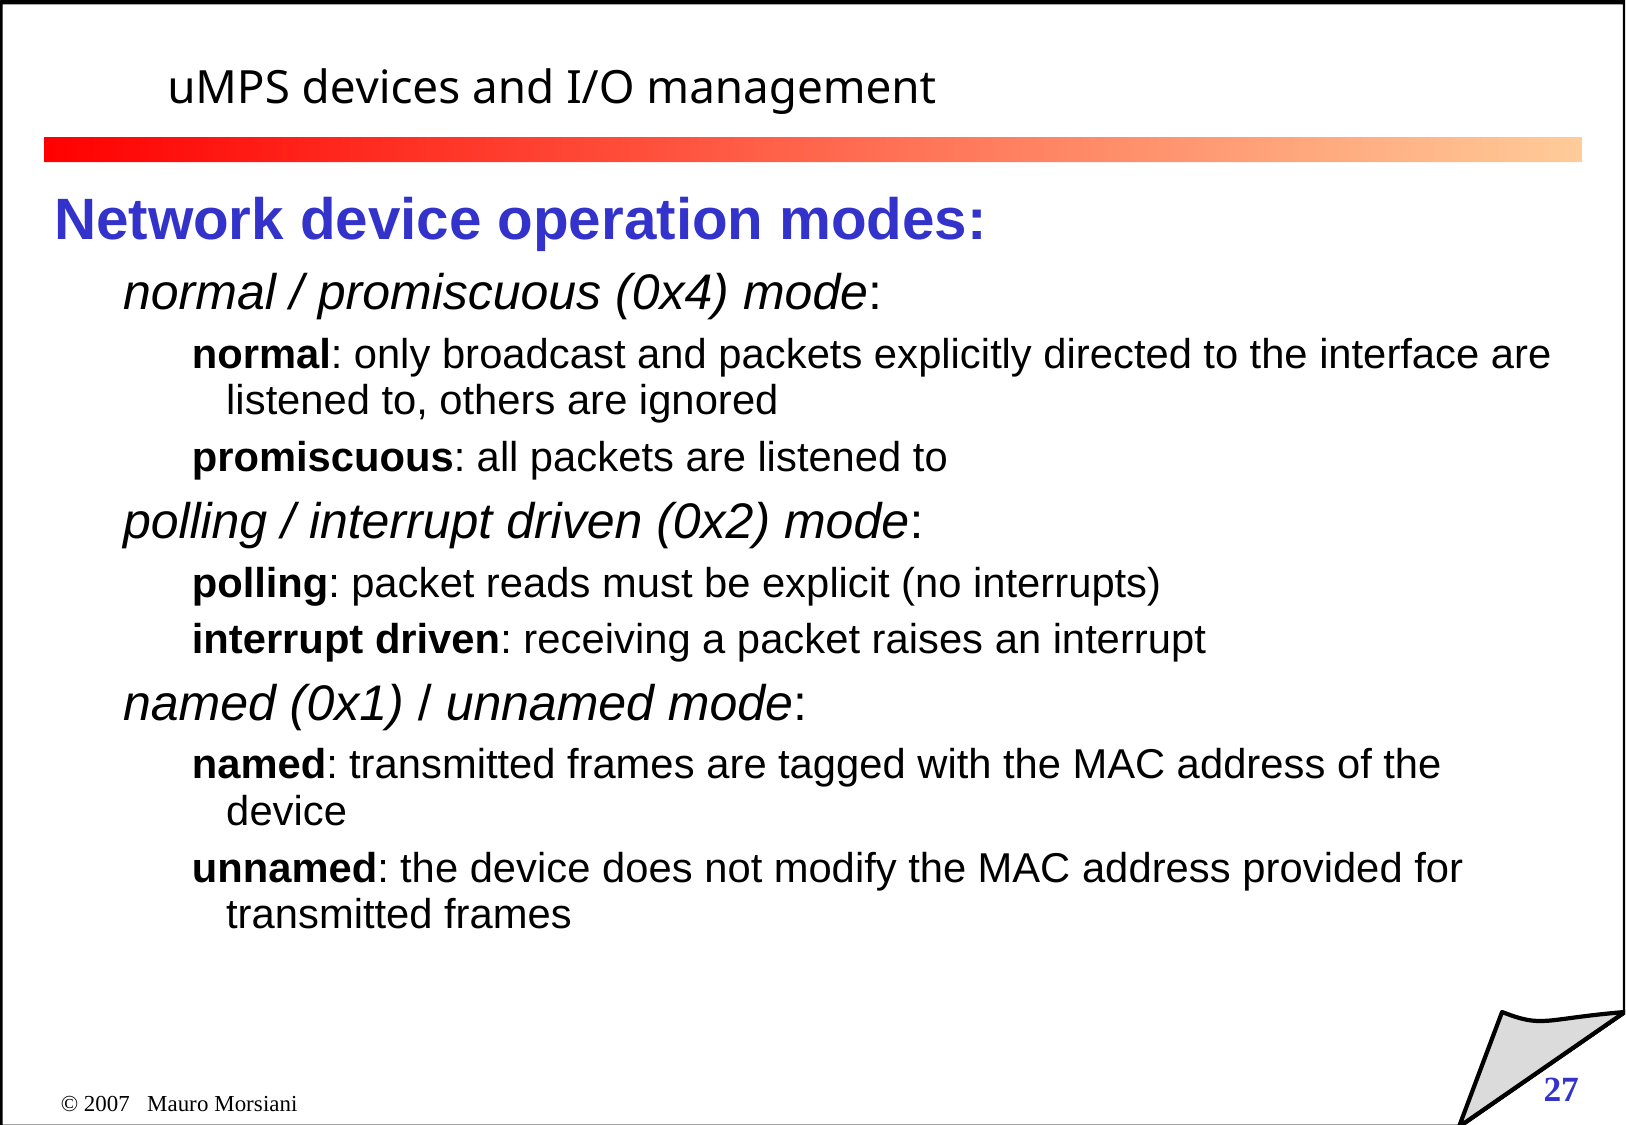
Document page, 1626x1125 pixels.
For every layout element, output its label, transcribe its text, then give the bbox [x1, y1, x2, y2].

chart [824, 187, 1571, 739]
list Network device operation modes: normal / promiscuous (0x4) mode: normal: only broadcast and packets explicitly directed to the interface are listened to, others are ignored promiscuous: all packets are listened to polling / interrupt driven (0x2) mode: polling: packet reads must be explicit (no interrupts) interrupt driven: receiving a packet raises an interrupt named (0x1) / unnamed mode: named: transmitted frames are tagged with the MAC address of the device unnamed: the device does not modify the MAC address provided for transmitted frames [54, 187, 1569, 1059]
title uMPS devices and I/O management [37, 44, 1587, 130]
